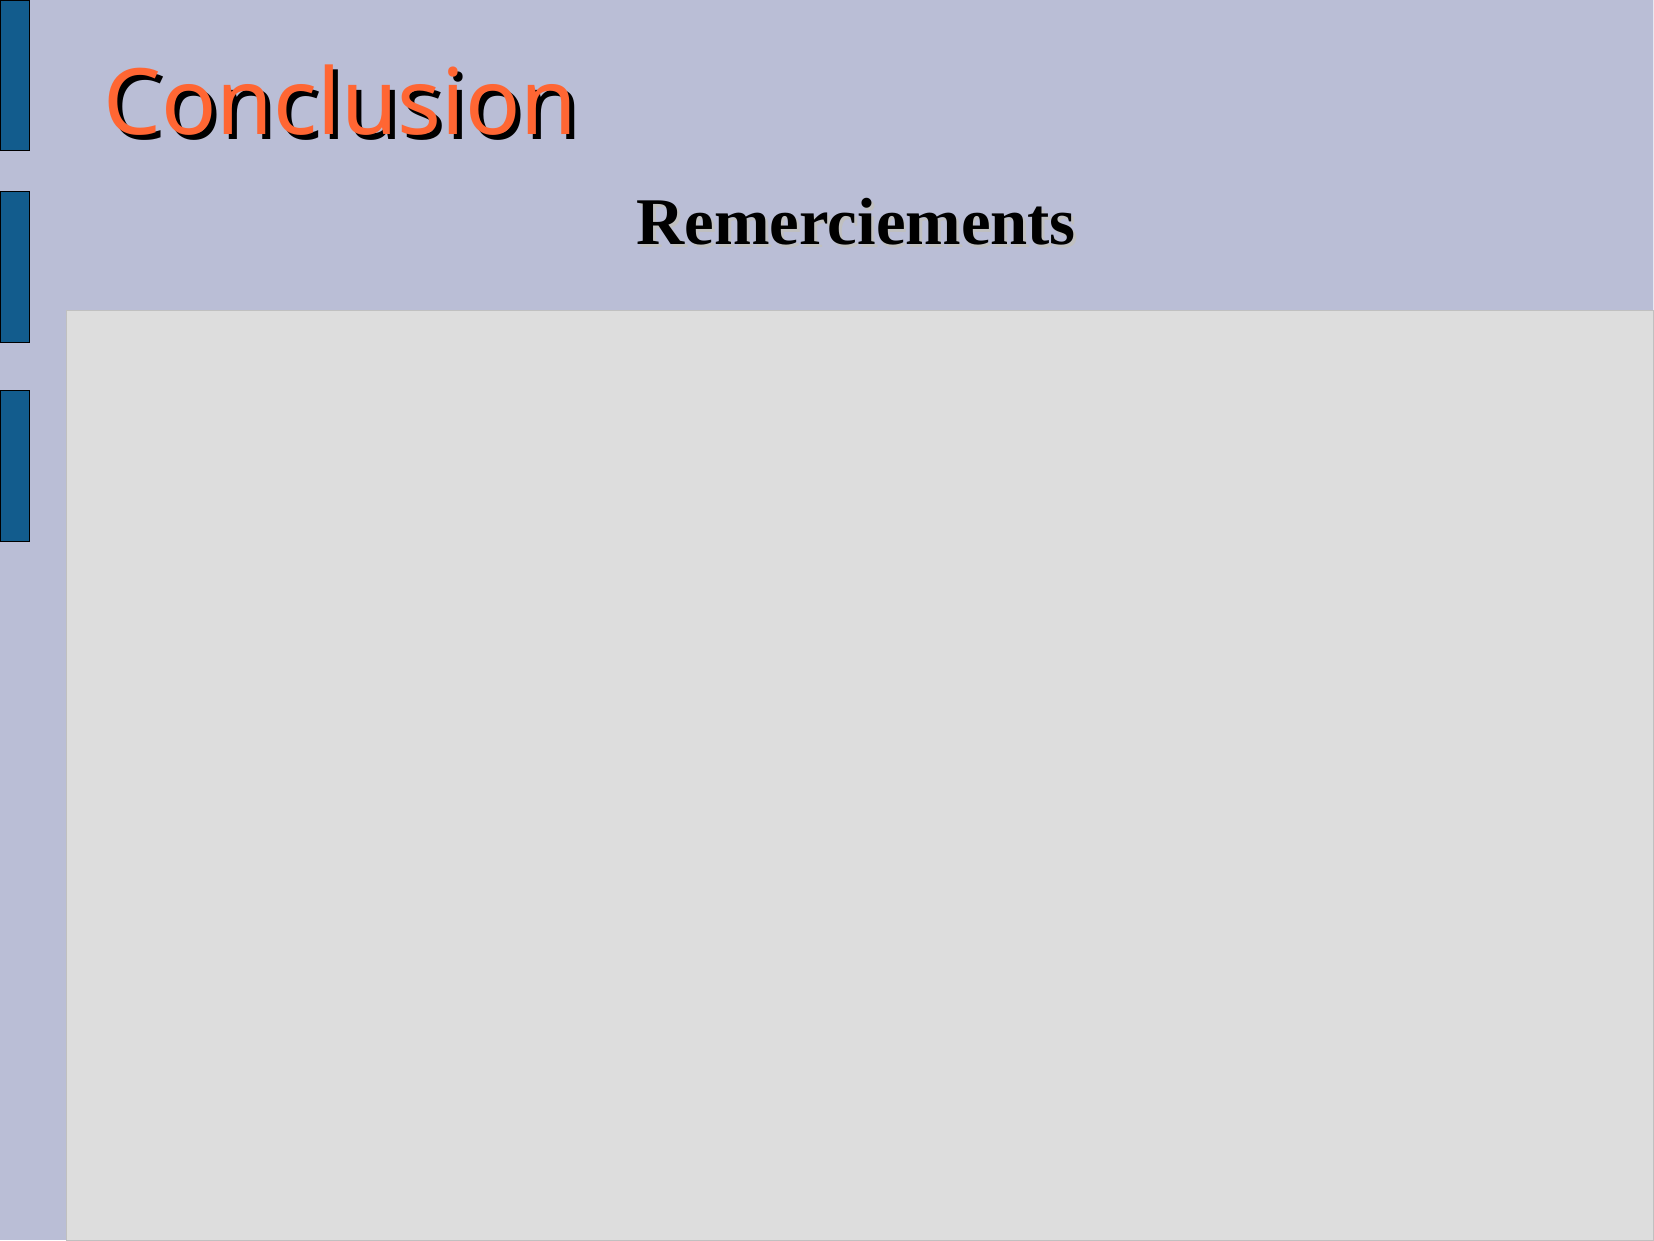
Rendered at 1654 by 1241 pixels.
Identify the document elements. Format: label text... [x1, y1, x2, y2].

text_box Conclusion [88, 29, 1595, 145]
text_box Remerciements [324, 177, 1388, 267]
